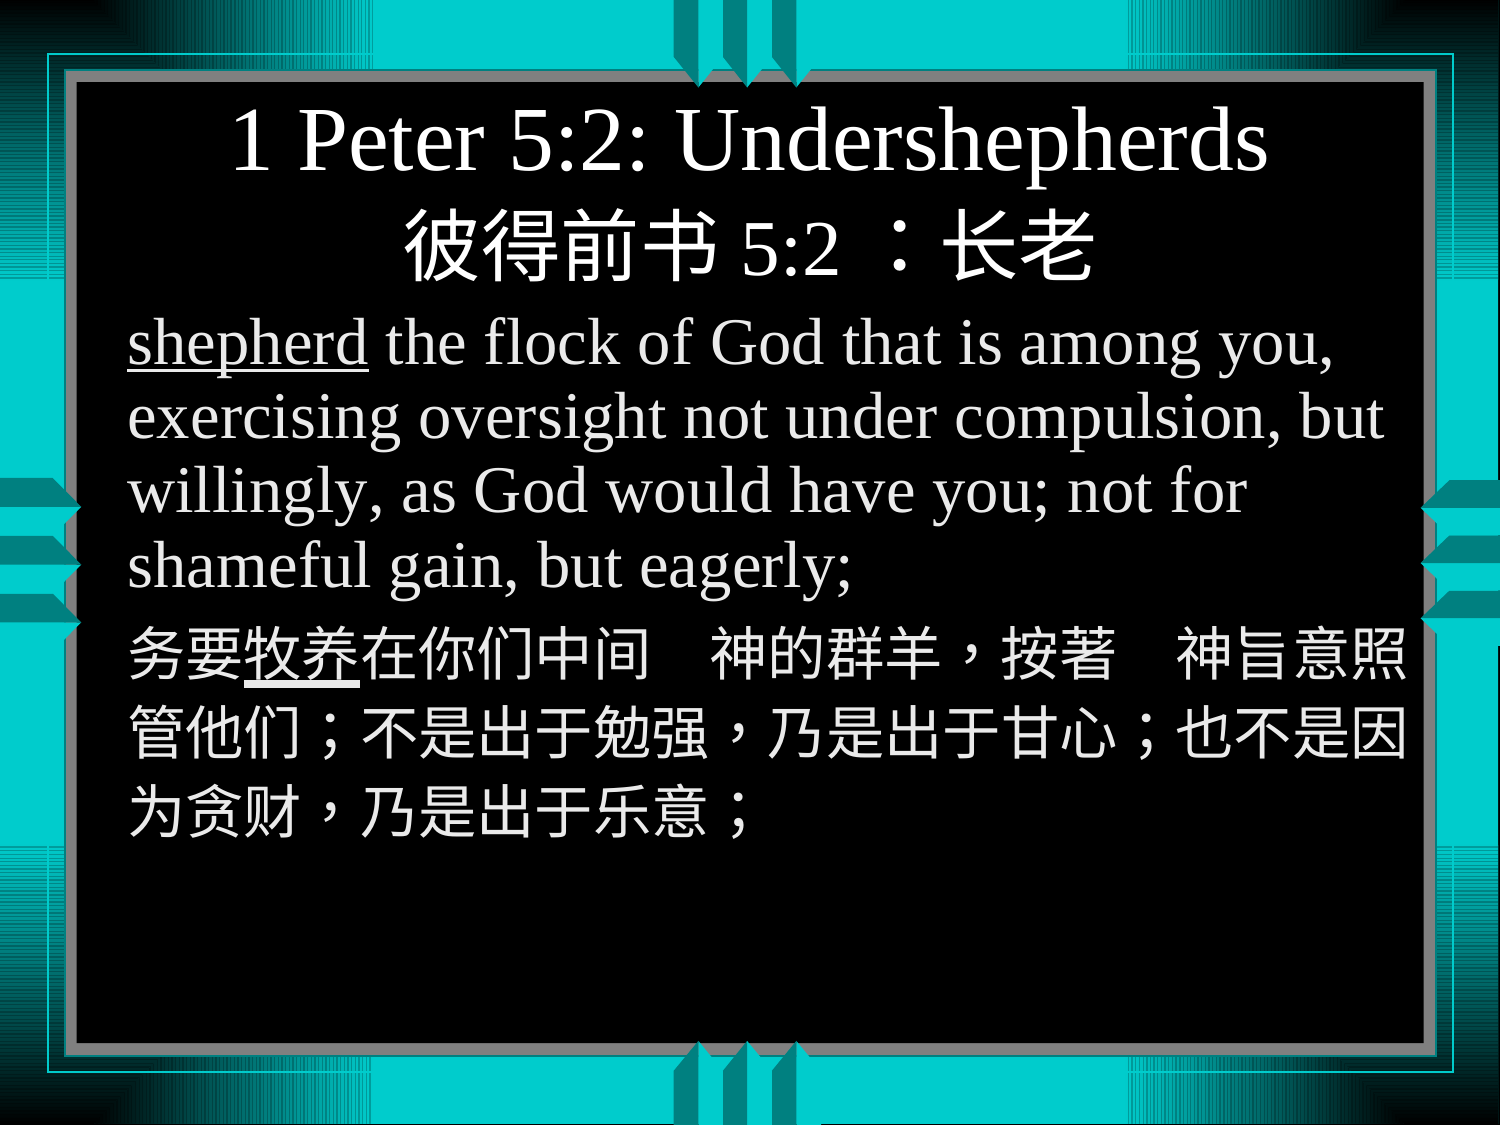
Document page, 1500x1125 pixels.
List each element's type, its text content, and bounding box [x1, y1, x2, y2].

text_box shepherd the flock of God that is among you, exercising oversight not under compulsion, but willingly, as God would have you; not for shameful gain, but eagerly; 务要牧养在你们中间 神的群羊，按著 神旨意照管他们；不是出于勉强，乃是出于甘心；也不是因为贪财，乃是出于乐意； [112, 297, 1426, 942]
title 1 Peter 5:2: Undershepherds 彼得前书5:2：长老 [112, 82, 1388, 297]
